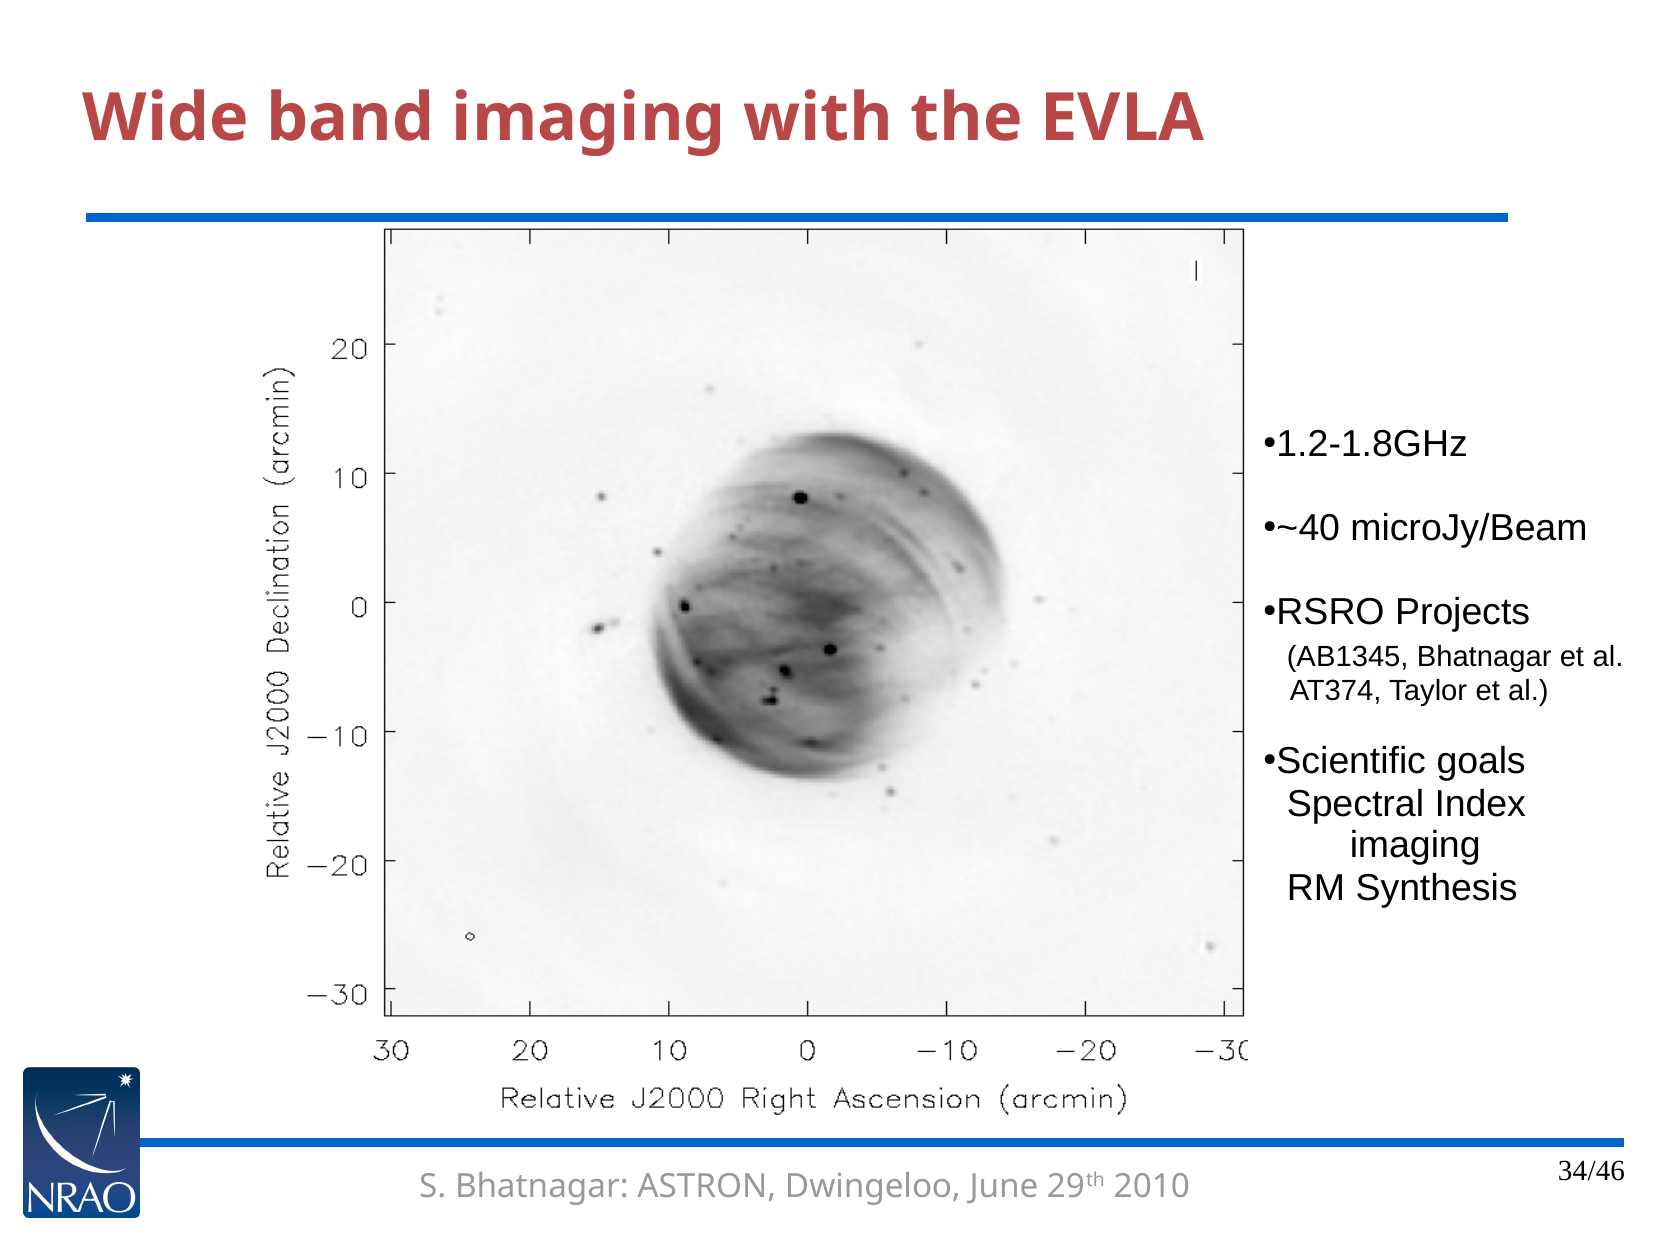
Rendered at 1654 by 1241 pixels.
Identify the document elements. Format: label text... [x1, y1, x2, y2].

title Wide band imaging with the EVLA [82, 49, 1571, 180]
picture [258, 224, 1248, 1122]
picture [23, 1067, 140, 1218]
text_box 1.2-1.8GHz ~40 microJy/Beam RSRO Projects (AB1345, Bhatnagar et al. AT374, Taylor et al.) Scientific goals Spectral Index imaging RM Synthesis [1248, 415, 1654, 916]
